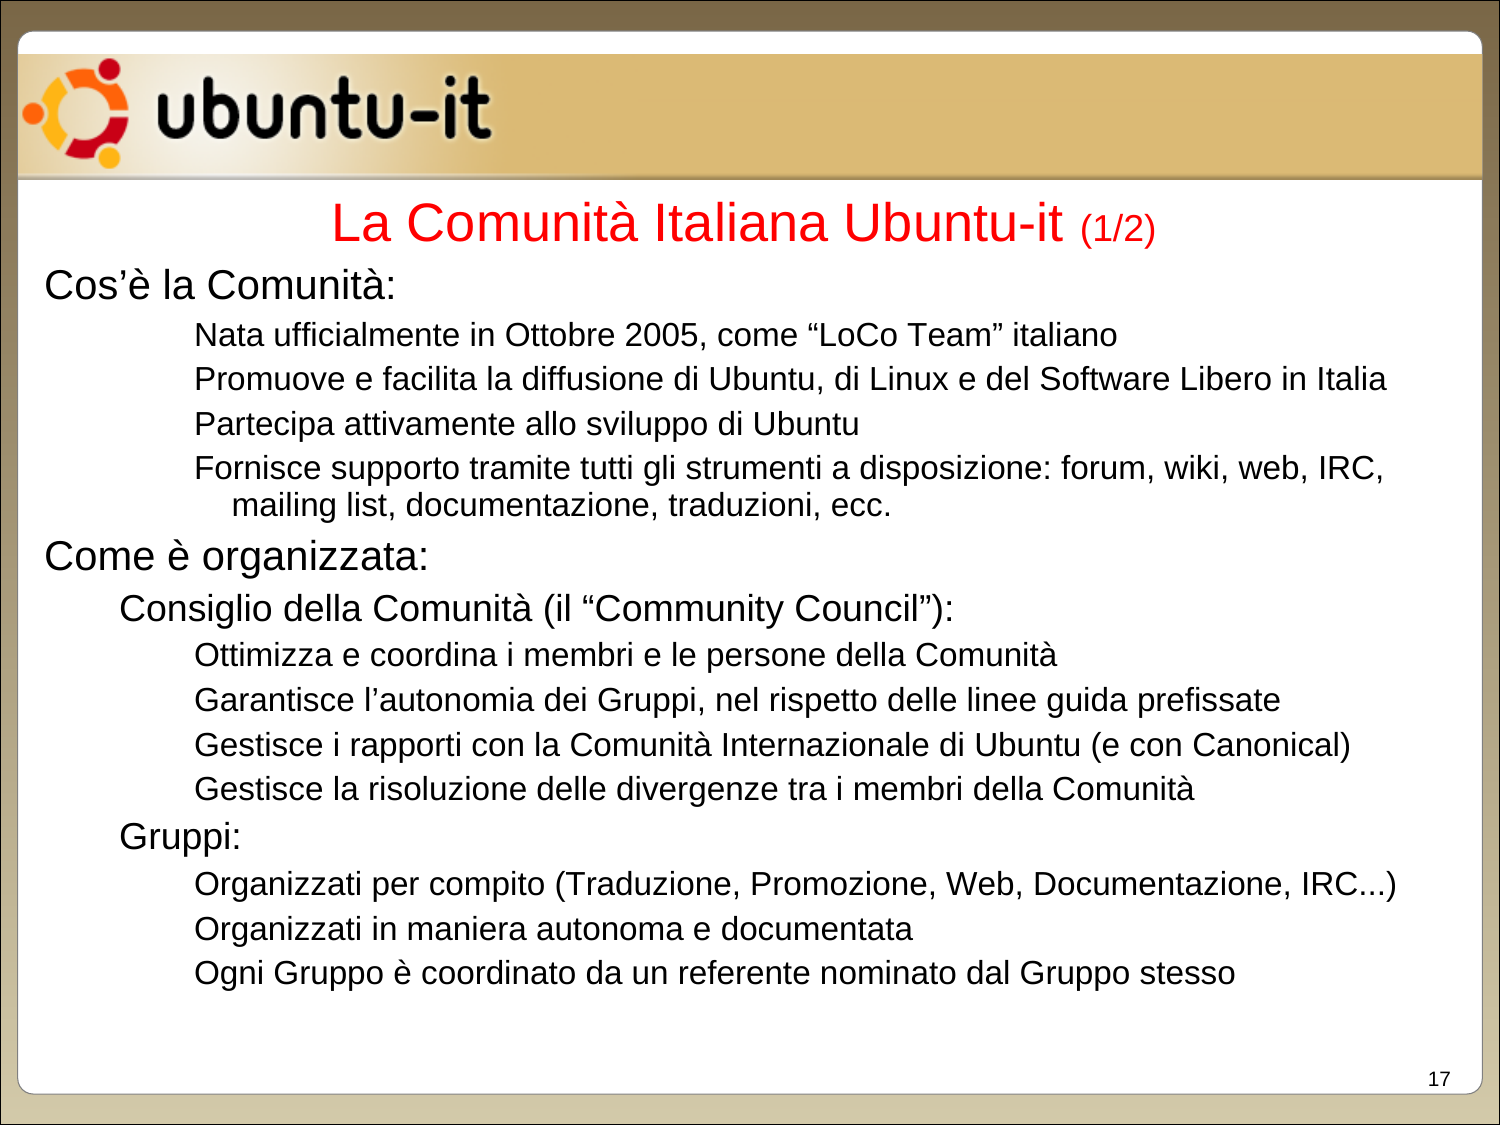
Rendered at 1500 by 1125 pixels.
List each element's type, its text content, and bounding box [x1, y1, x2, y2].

title La Comunità Italiana Ubuntu-it (1/2) [17, 178, 1471, 262]
list Cos’è la Comunità: Nata ufficialmente in Ottobre 2005, come “LoCo Team” italiano Promuove e facilita la diffusione di Ubuntu, di Linux e del Software Libero in Italia Partecipa attivamente allo sviluppo di Ubuntu Fornisce supporto tramite tutti gli strumenti a disposizione: forum, wiki, web, IRC, mailing list, documentazione, traduzioni, ecc. Come è organizzata: Consiglio della Comunità (il “Community Council”): Ottimizza e coordina i membri e le persone della Comunità Garantisce l’autonomia dei Gruppi, nel rispetto delle linee guida prefissate Gestisce i rapporti con la Comunità Internazionale di Ubuntu (e con Canonical) Gestisce la risoluzione delle divergenze tra i membri della Comunità Gruppi: Organizzati per compito (Traduzione, Promozione, Web, Documentazione, IRC...) Organizzati in maniera autonoma e documentata Ogni Gruppo è coordinato da un referente nominato dal Gruppo stesso [29, 255, 1471, 1083]
picture [18, 54, 1483, 180]
